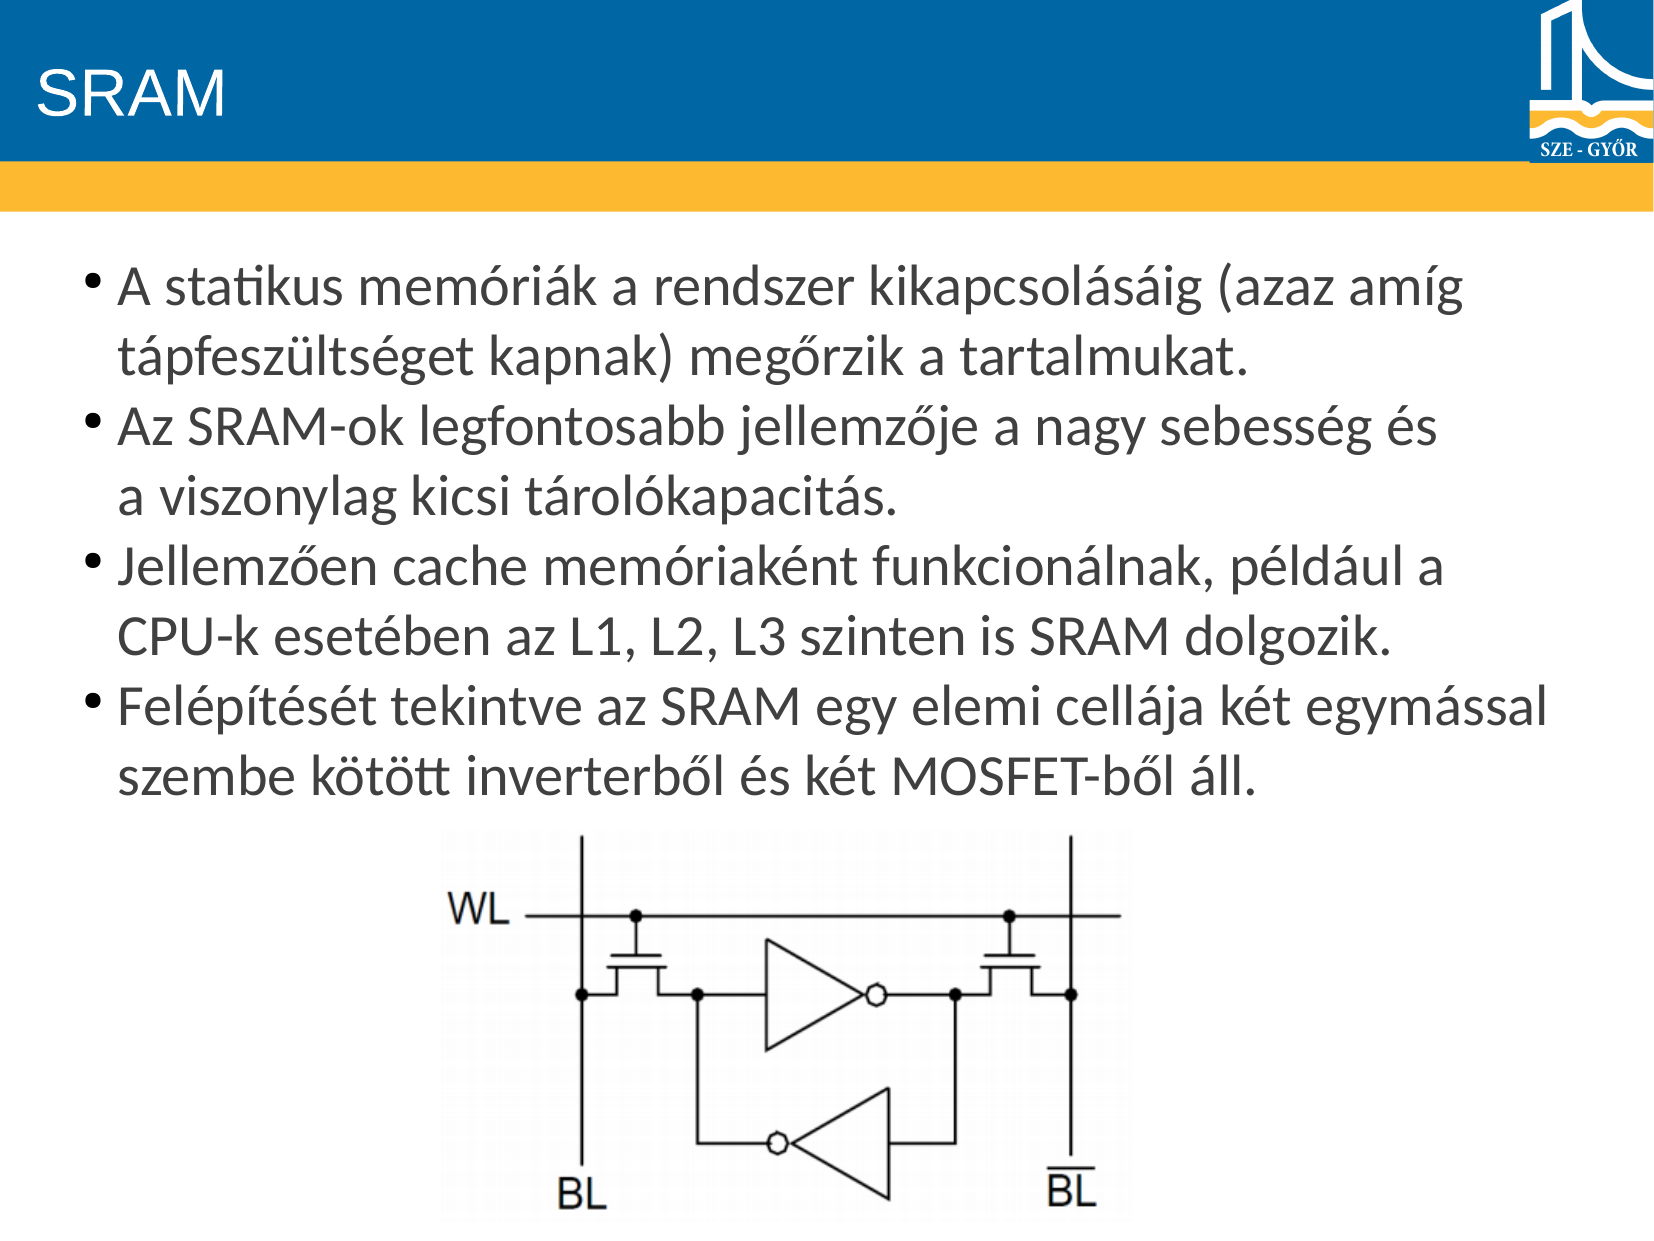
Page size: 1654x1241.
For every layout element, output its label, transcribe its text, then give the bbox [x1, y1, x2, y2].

picture [1529, 0, 1654, 163]
text_box A statikus memóriák a rendszer kikapcsolásáig (azaz amíg tápfeszültséget kapnak) megőrzik a tartalmukat. Az SRAM-ok legfontosabb jellemzője a nagy sebesség és a viszonylag kicsi tárolókapacitás. Jellemzően cache memóriaként funkcionálnak, például a CPU-k esetében az L1, L2, L3 szinten is SRAM dolgozik. Felépítését tekintve az SRAM egy elemi cellája két egymással szembe kötött inverterből és két MOSFET-ből áll. [82, 247, 1571, 1198]
picture [439, 826, 1134, 1222]
text_box SRAM [34, 48, 1524, 144]
